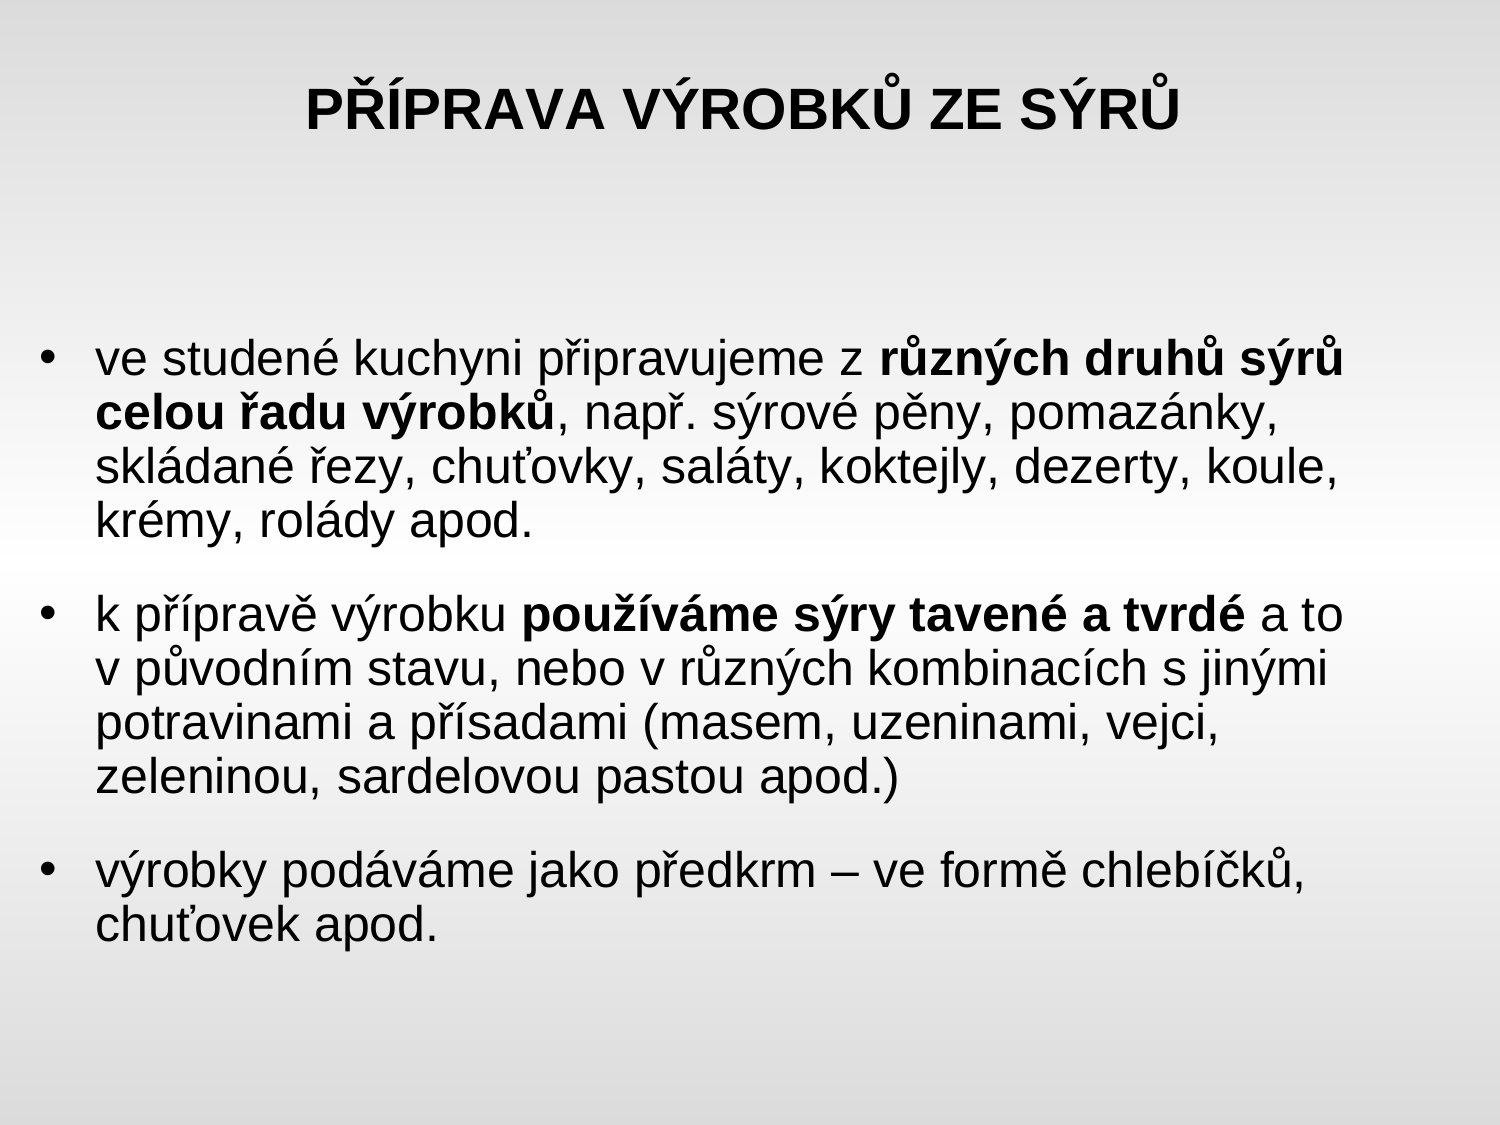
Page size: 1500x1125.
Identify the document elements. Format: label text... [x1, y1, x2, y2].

title PŘÍPRAVA VÝROBKŮ ZE SÝRŮ [62, 49, 1426, 163]
list ve studené kuchyni připravujeme z různých druhů sýrů celou řadu výrobků, např. sýrové pěny, pomazánky, skládané řezy, chuťovky, saláty, koktejly, dezerty, koule, krémy, rolády apod. k přípravě výrobku používáme sýry tavené a tvrdé a to v původním stavu, nebo v různých kombinacích s jinými potravinami a přísadami (masem, uzeninami, vejci, zeleninou, sardelovou pastou apod.) výrobky podáváme jako předkrm – ve formě chlebíčků, chuťovek apod. [24, 324, 1450, 1101]
